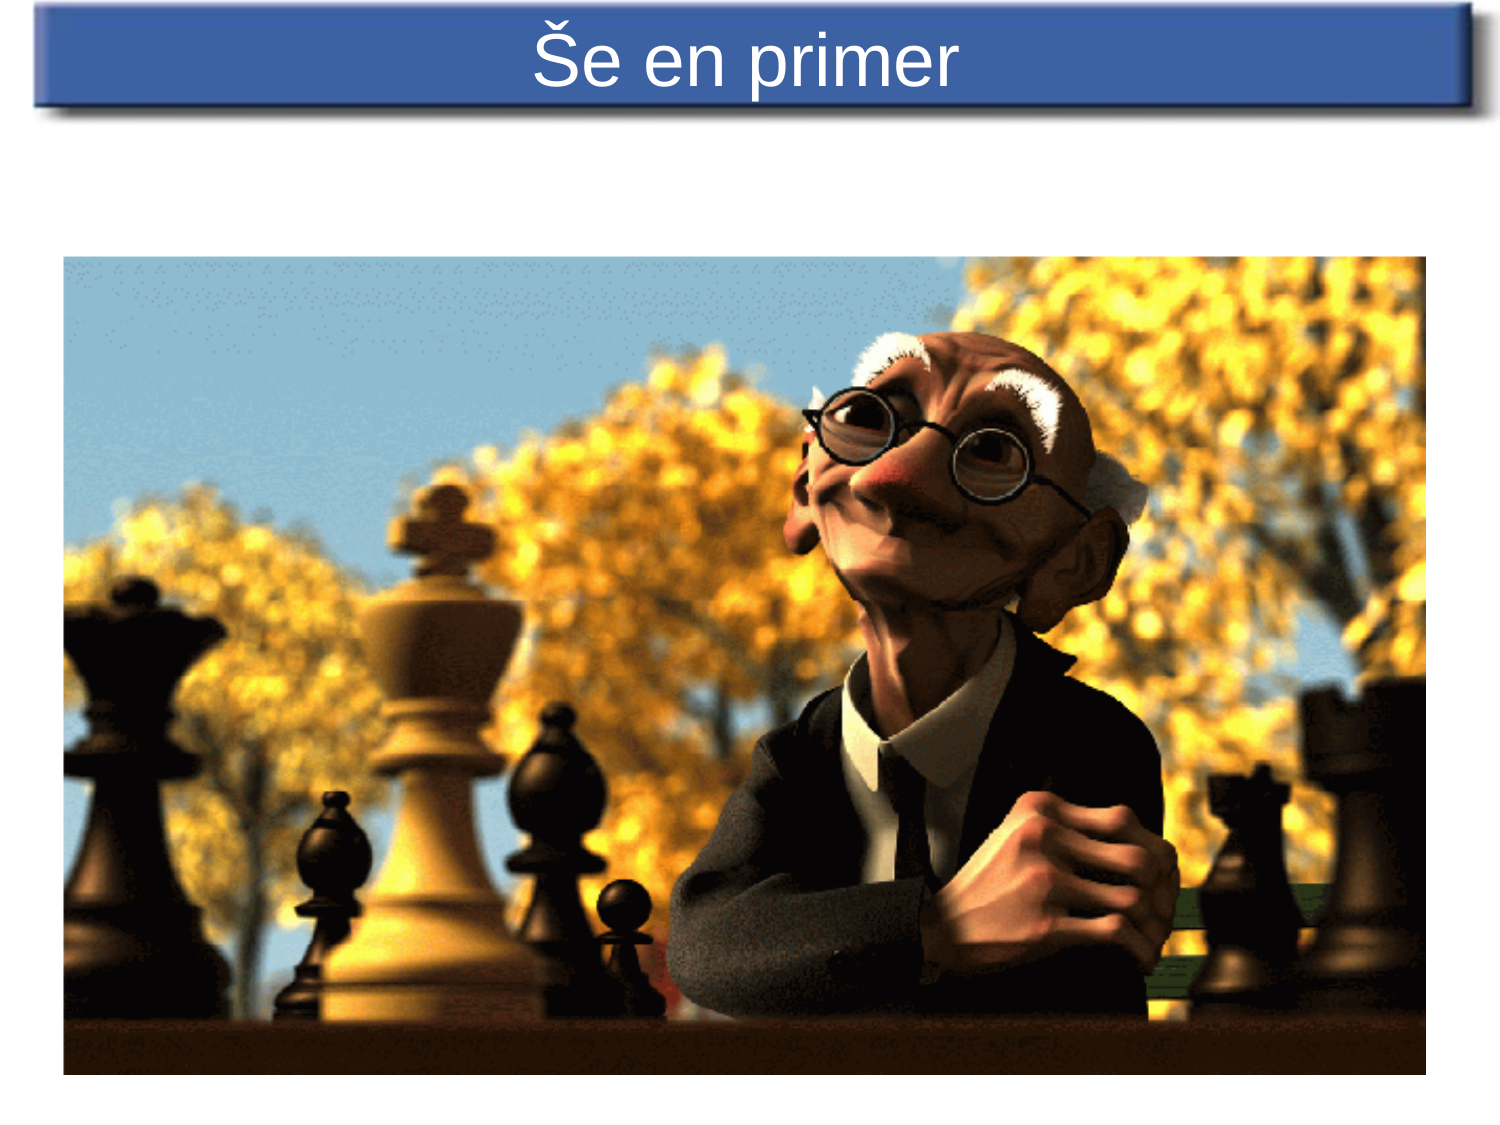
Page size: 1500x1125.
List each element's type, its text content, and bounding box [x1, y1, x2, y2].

picture [32, 0, 1500, 127]
picture [62, 255, 1426, 1075]
title Še en primer [0, 0, 1493, 114]
